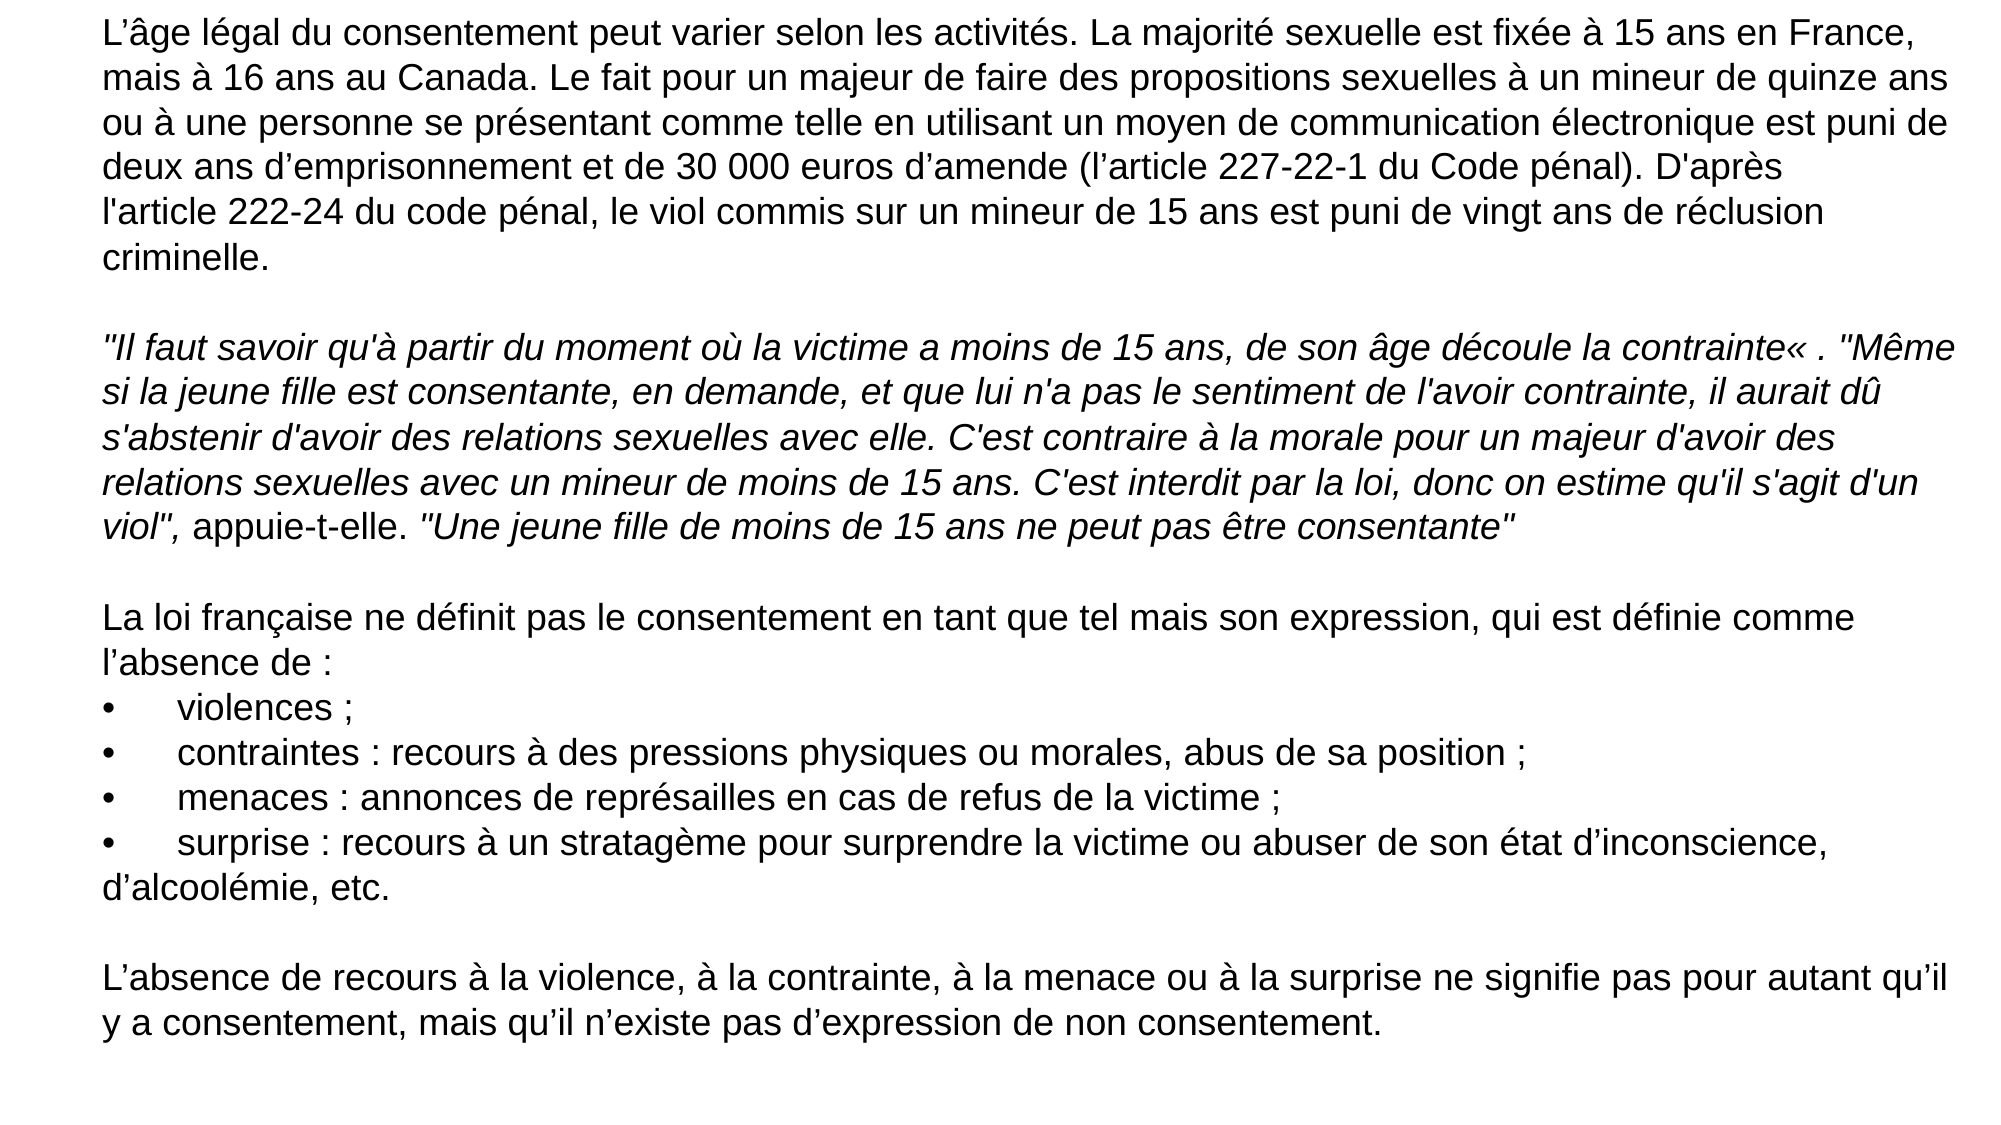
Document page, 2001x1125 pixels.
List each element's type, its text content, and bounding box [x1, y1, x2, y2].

text_box L’âge légal du consentement peut varier selon les activités. La majorité sexuelle est fixée à 15 ans en France, mais à 16 ans au Canada. Le fait pour un majeur de faire des propositions sexuelles à un mineur de quinze ans ou à une personne se présentant comme telle en utilisant un moyen de communication électronique est puni de deux ans d’emprisonnement et de 30 000 euros d’amende (l’article 227-22-1 du Code pénal). D'après l'article 222-24 du code pénal, le viol commis sur un mineur de 15 ans est puni de vingt ans de réclusion criminelle. "Il faut savoir qu'à partir du moment où la victime a moins de 15 ans, de son âge découle la contrainte« . "Même si la jeune fille est consentante, en demande, et que lui n'a pas le sentiment de l'avoir contrainte, il aurait dû s'abstenir d'avoir des relations sexuelles avec elle. C'est contraire à la morale pour un majeur d'avoir des relations sexuelles avec un mineur de moins de 15 ans. C'est interdit par la loi, donc on estime qu'il s'agit d'un viol", appuie-t-elle. "Une jeune fille de moins de 15 ans ne peut pas être consentante" La loi française ne définit pas le consentement en tant que tel mais son expression, qui est définie comme l’absence de : • violences ; • contraintes : recours à des pressions physiques ou morales, abus de sa position ; • menaces : annonces de représailles en cas de refus de la victime ; • surprise : recours à un stratagème pour surprendre la victime ou abuser de son état d’inconscience, d’alcoolémie, etc. L’absence de recours à la violence, à la contrainte, à la menace ou à la surprise ne signifie pas pour autant qu’il y a consentement, mais qu’il n’existe pas d’expression de non consentement. [87, 0, 1977, 1061]
